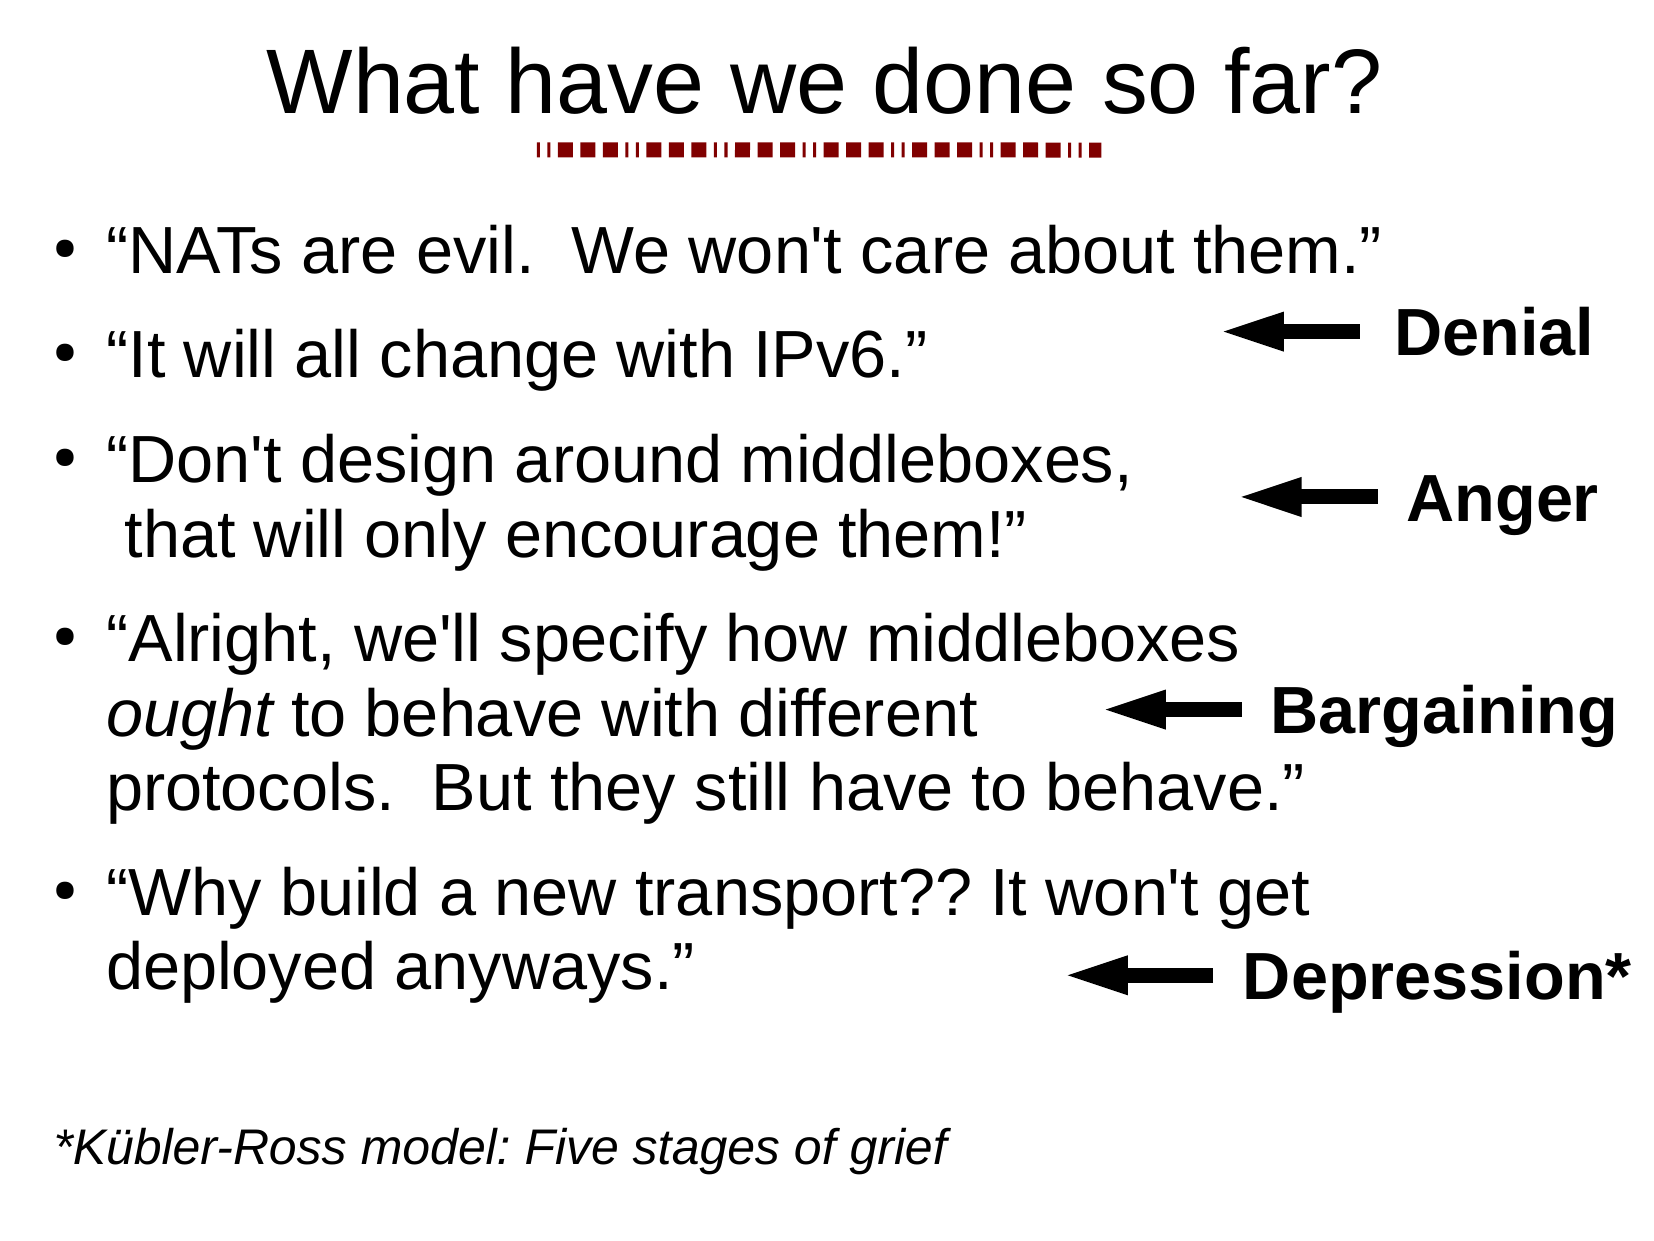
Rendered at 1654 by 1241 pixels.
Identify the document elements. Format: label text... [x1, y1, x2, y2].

list “NATs are evil. We won't care about them.” “It will all change with IPv6.” “Don't design around middleboxes, that will only encourage them!” “Alright, we'll specify how middleboxes ought to behave with different protocols. But they still have to behave.” “Why build a new transport?? It won't get deployed anyways.” [35, 213, 1426, 1107]
text_box Bargaining [1255, 665, 1641, 784]
text_box Anger [1391, 453, 1654, 572]
text_box Depression* [1228, 931, 1654, 1050]
text_box *Kübler-Ross model: Five stages of grief [53, 1119, 1325, 1194]
text_box Denial [1379, 287, 1643, 406]
title What have we done so far? [75, 0, 1576, 179]
